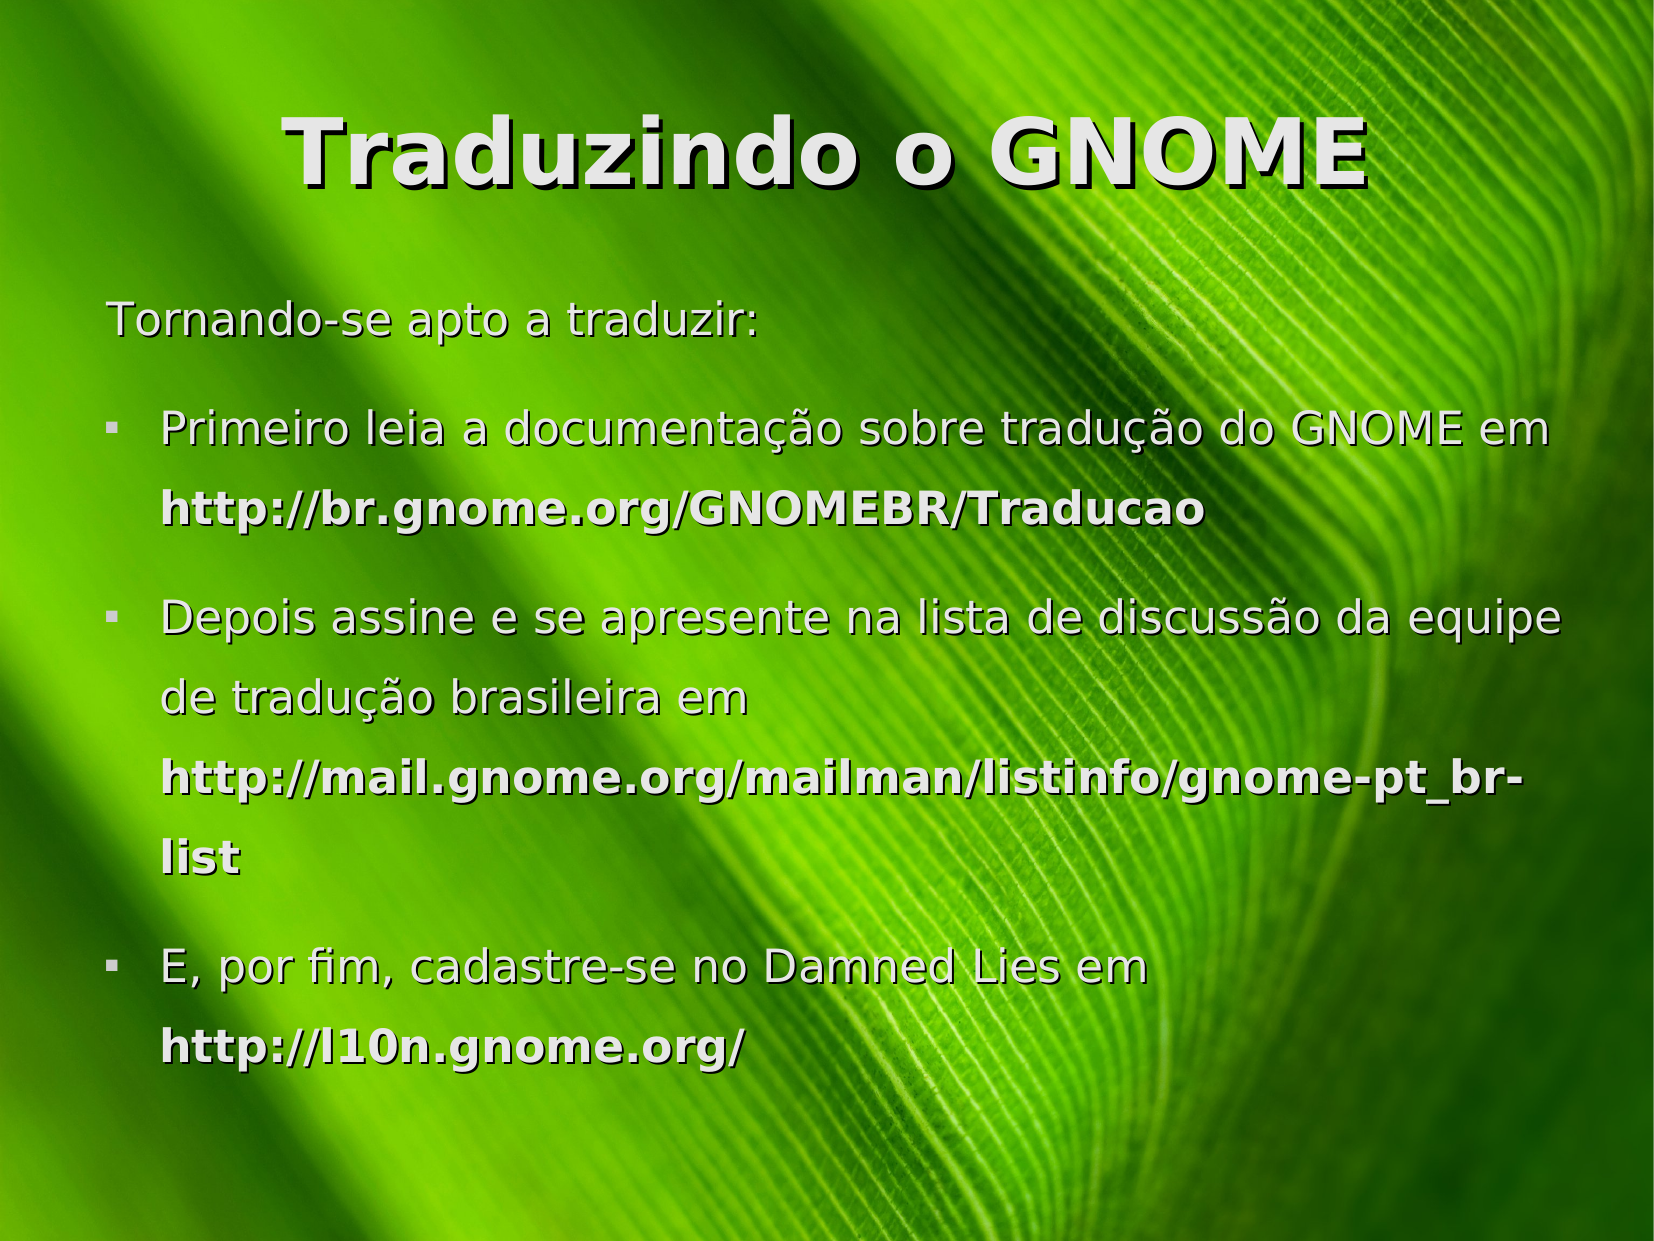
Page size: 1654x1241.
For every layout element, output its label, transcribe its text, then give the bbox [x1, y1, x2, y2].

picture [0, 0, 1654, 1241]
title Traduzindo o GNOME [82, 49, 1571, 257]
list Tornando-se apto a traduzir: Primeiro leia a documentação sobre tradução do GNOME em http://br.gnome.org/GNOMEBR/Traducao Depois assine e se apresente na lista de discussão da equipe de tradução brasileira em http://mail.gnome.org/mailman/listinfo/gnome-pt_br-list E, por fim, cadastre-se no Damned Lies em http://l10n.gnome.org/ [88, 265, 1577, 1085]
